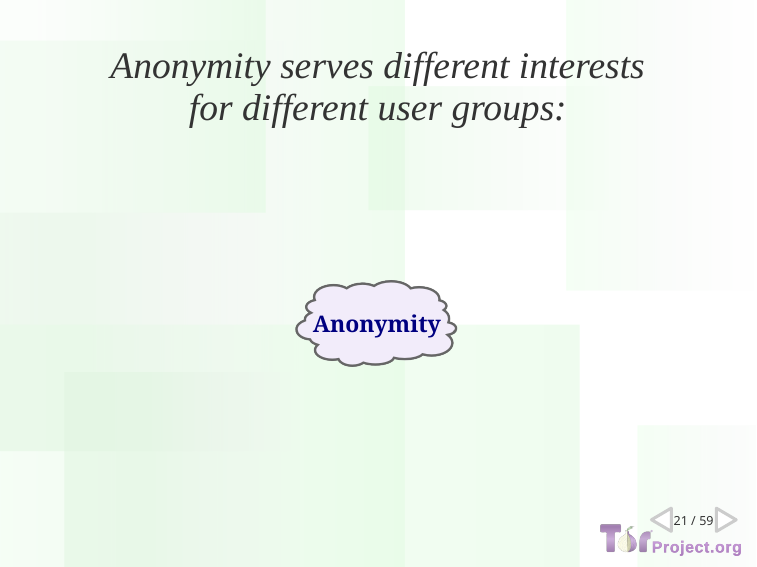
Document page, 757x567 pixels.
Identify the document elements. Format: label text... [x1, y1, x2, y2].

text_box Anonymity [297, 300, 457, 343]
text_box Anonymity serves different interests for different user groups: [69, 37, 687, 136]
picture [0, 0, 757, 567]
